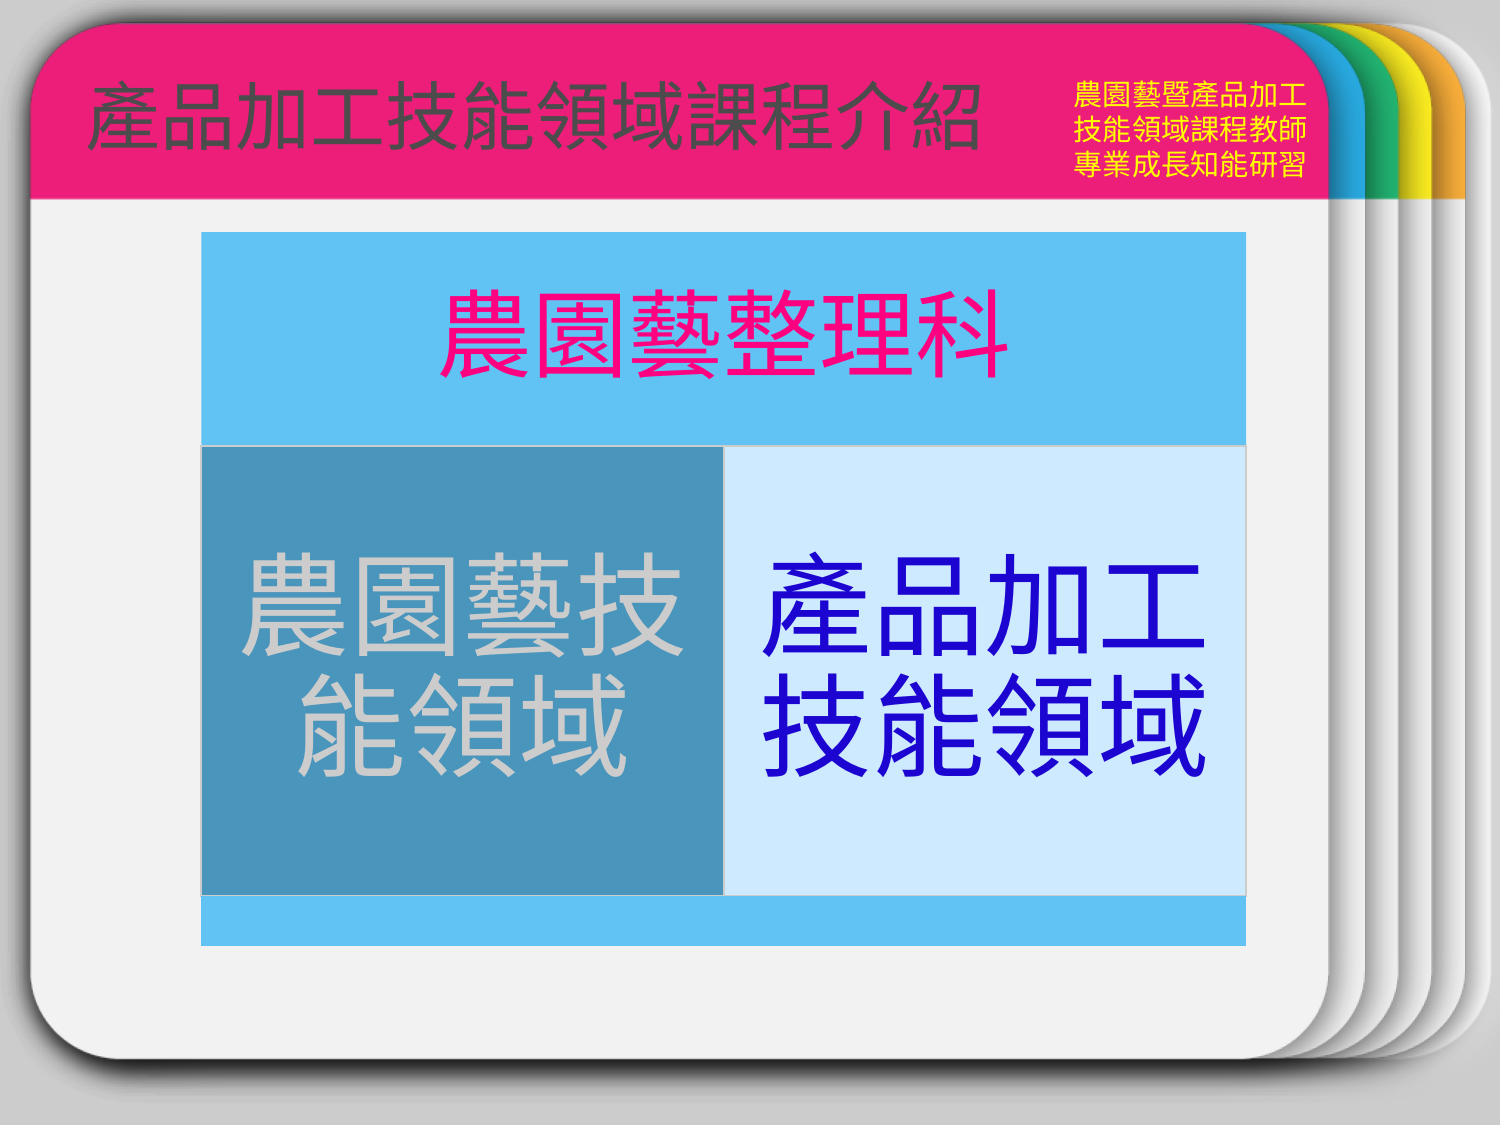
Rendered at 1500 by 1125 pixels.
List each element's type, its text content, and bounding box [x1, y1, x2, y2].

text_box 農園藝暨產品加工技能領域課程教師專業成長知能研習 [1058, 68, 1344, 190]
text_box 農園藝技能領域 [201, 446, 723, 896]
text_box [201, 896, 1246, 946]
text_box 產品加工技能領域課程介紹 [70, 62, 1010, 169]
text_box 產品加工技能領域 [723, 446, 1247, 897]
picture [0, 0, 1500, 1125]
text_box 農園藝整理科 [201, 232, 1247, 446]
